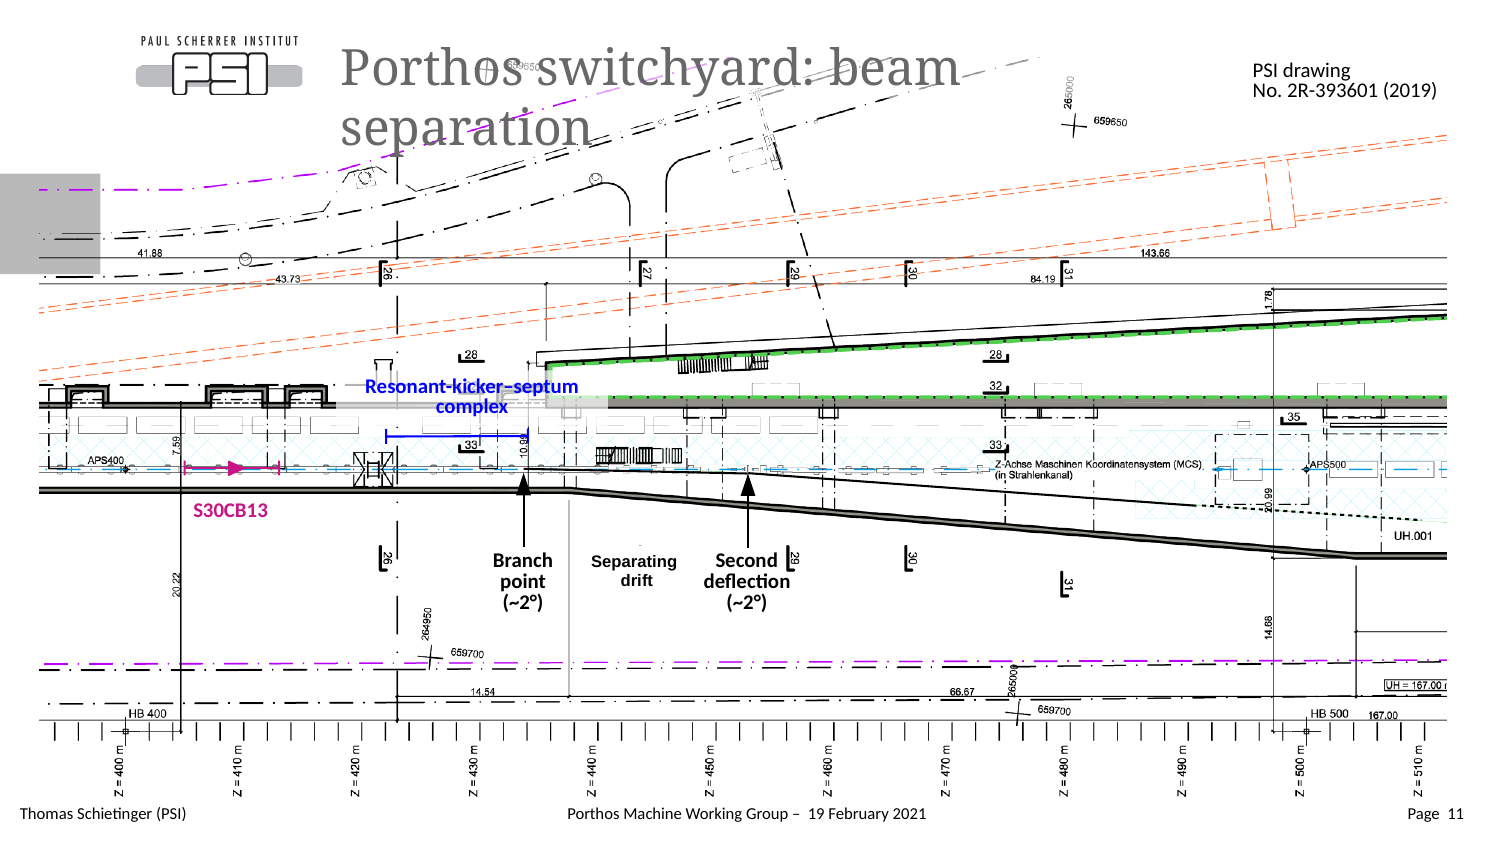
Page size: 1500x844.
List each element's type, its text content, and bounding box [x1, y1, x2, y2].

text_box S30CB13 [178, 494, 288, 530]
text_box Second deflection (~2°) [686, 545, 807, 623]
picture [39, 57, 1447, 819]
text_box Resonant-kicker–septum complex [336, 370, 608, 427]
text_box Separating drift [573, 545, 701, 598]
title Porthos switchyard: beam separation [340, 35, 1208, 98]
text_box PSI drawing No. 2R-393601 (2019) [1237, 54, 1453, 114]
text_box Branch point (~2°) [468, 545, 578, 623]
